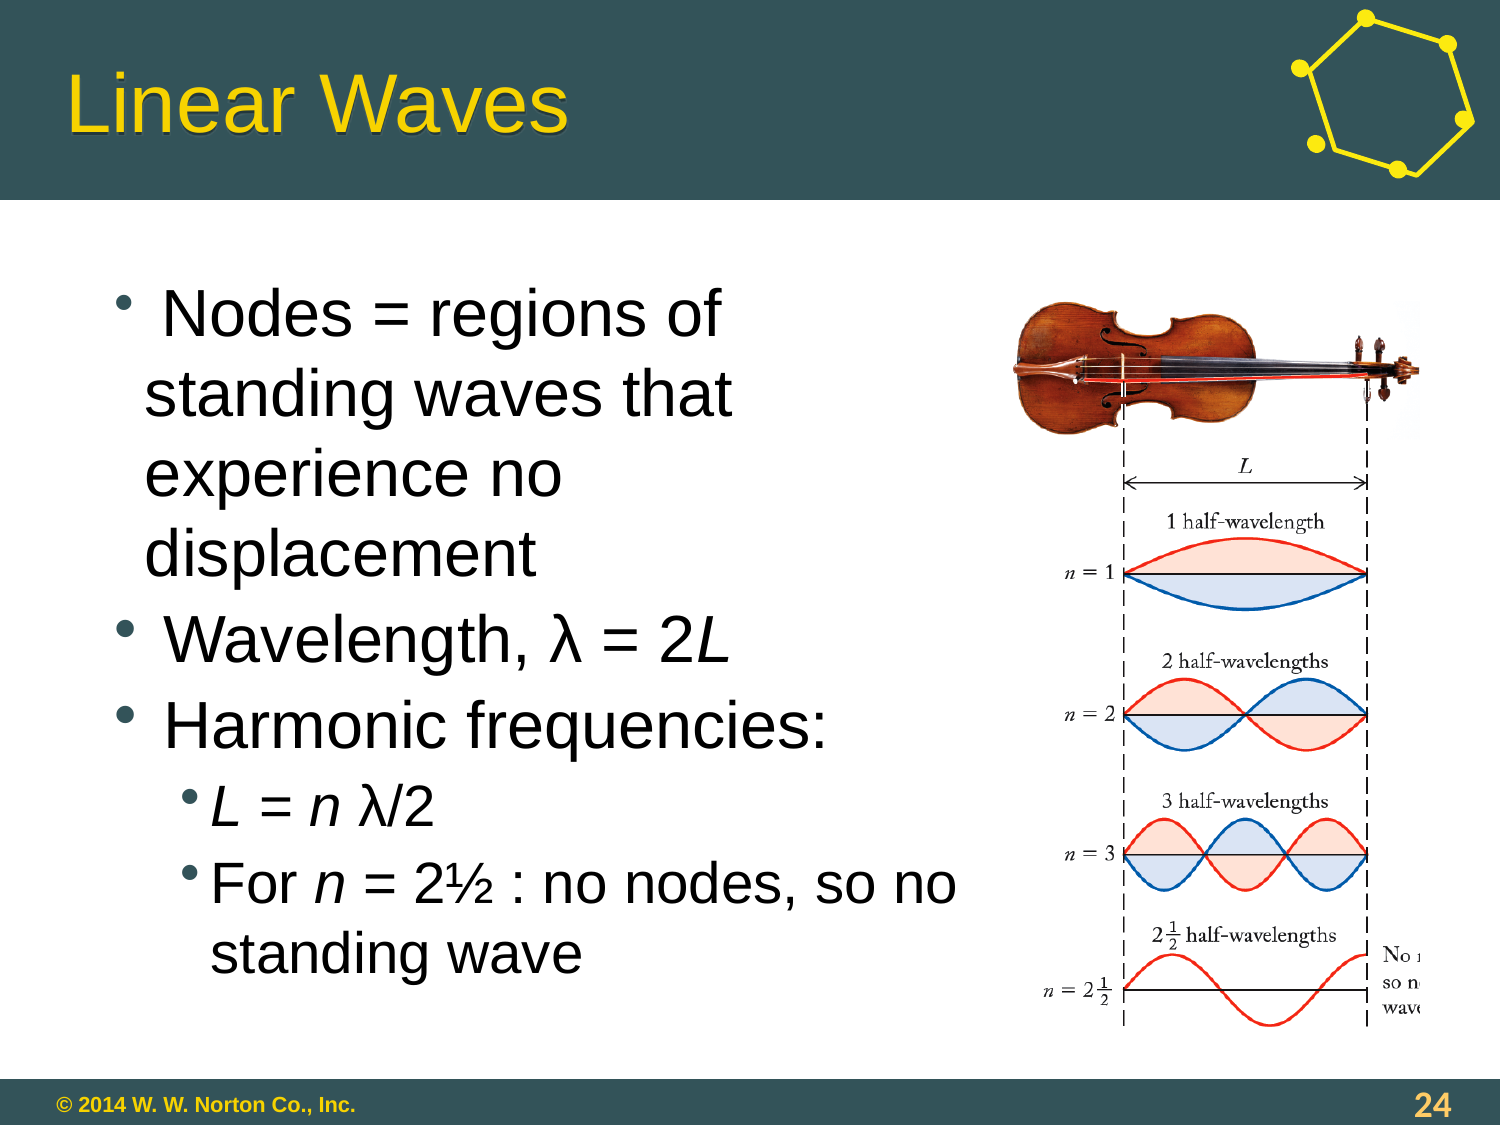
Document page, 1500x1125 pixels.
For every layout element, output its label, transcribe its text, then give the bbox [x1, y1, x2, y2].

slide_number <number> [1390, 1076, 1468, 1125]
picture [1013, 301, 1420, 1027]
list Nodes = regions of standing waves that experience no displacement Wavelength, λ = 2L Harmonic frequencies: L = n λ/2 For n = 2½ : no nodes, so no standing wave [99, 262, 988, 988]
title Linear Waves [50, 5, 1325, 194]
